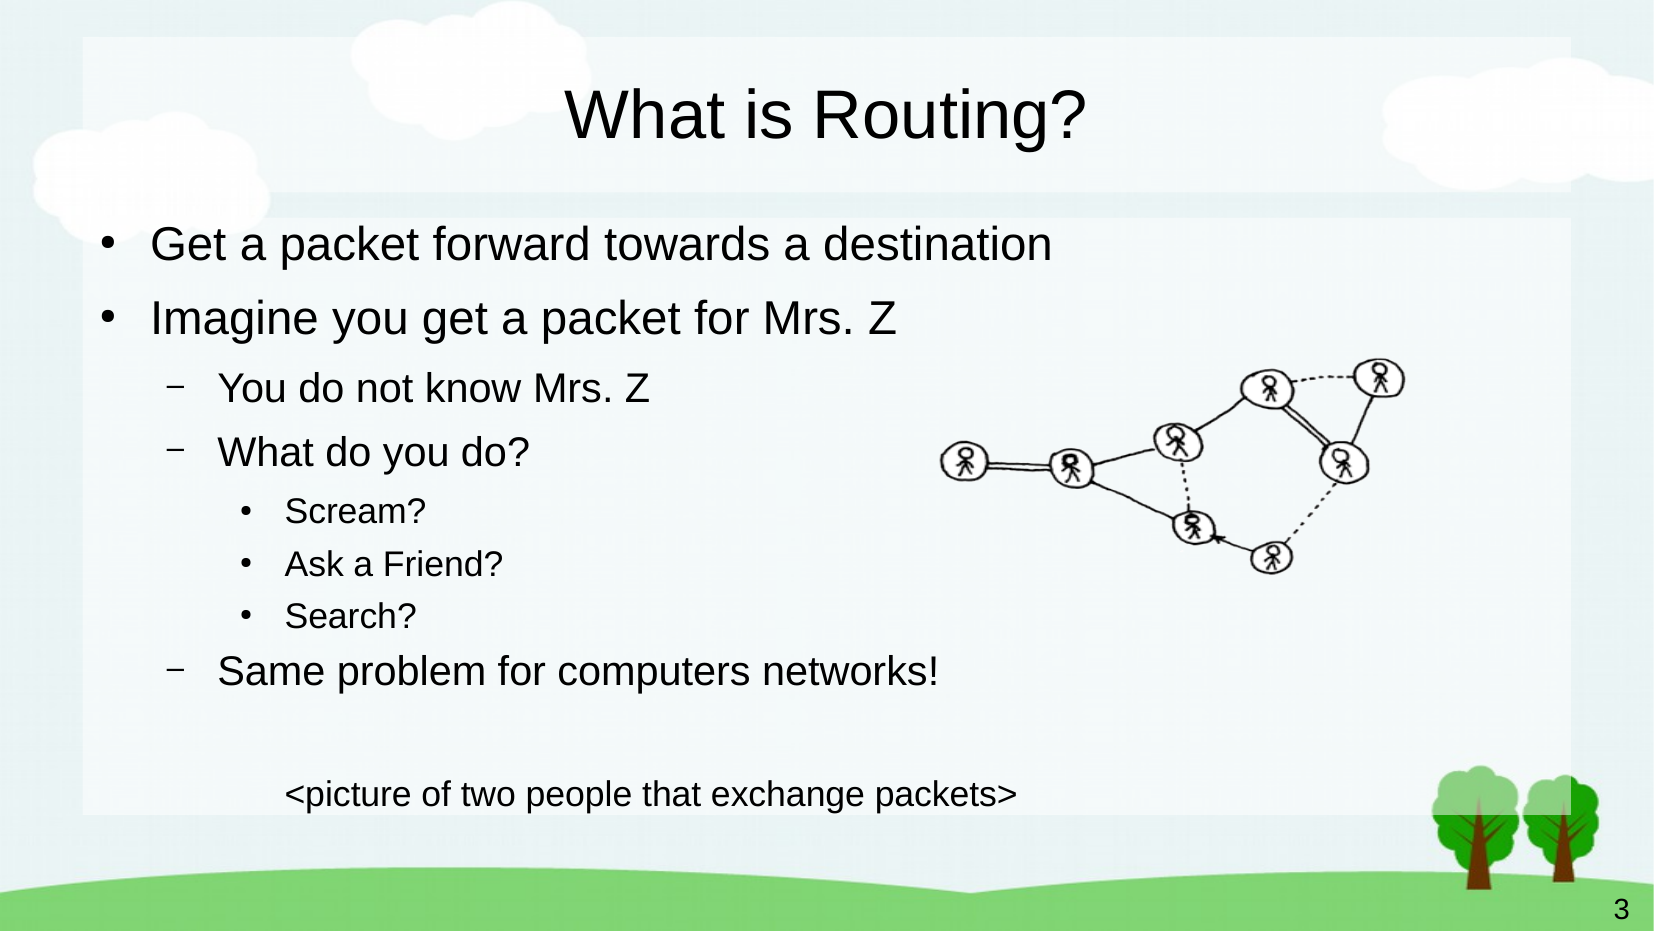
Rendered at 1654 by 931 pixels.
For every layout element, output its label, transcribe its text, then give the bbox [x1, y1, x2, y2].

list Get a packet forward towards a destination Imagine you get a packet for Mrs. Z You do not know Mrs. Z What do you do? Scream? Ask a Friend? Search? Same problem for computers networks! <picture of two people that exchange packets> [82, 217, 1571, 815]
picture [0, 0, 1654, 931]
title What is Routing? [82, 37, 1571, 193]
